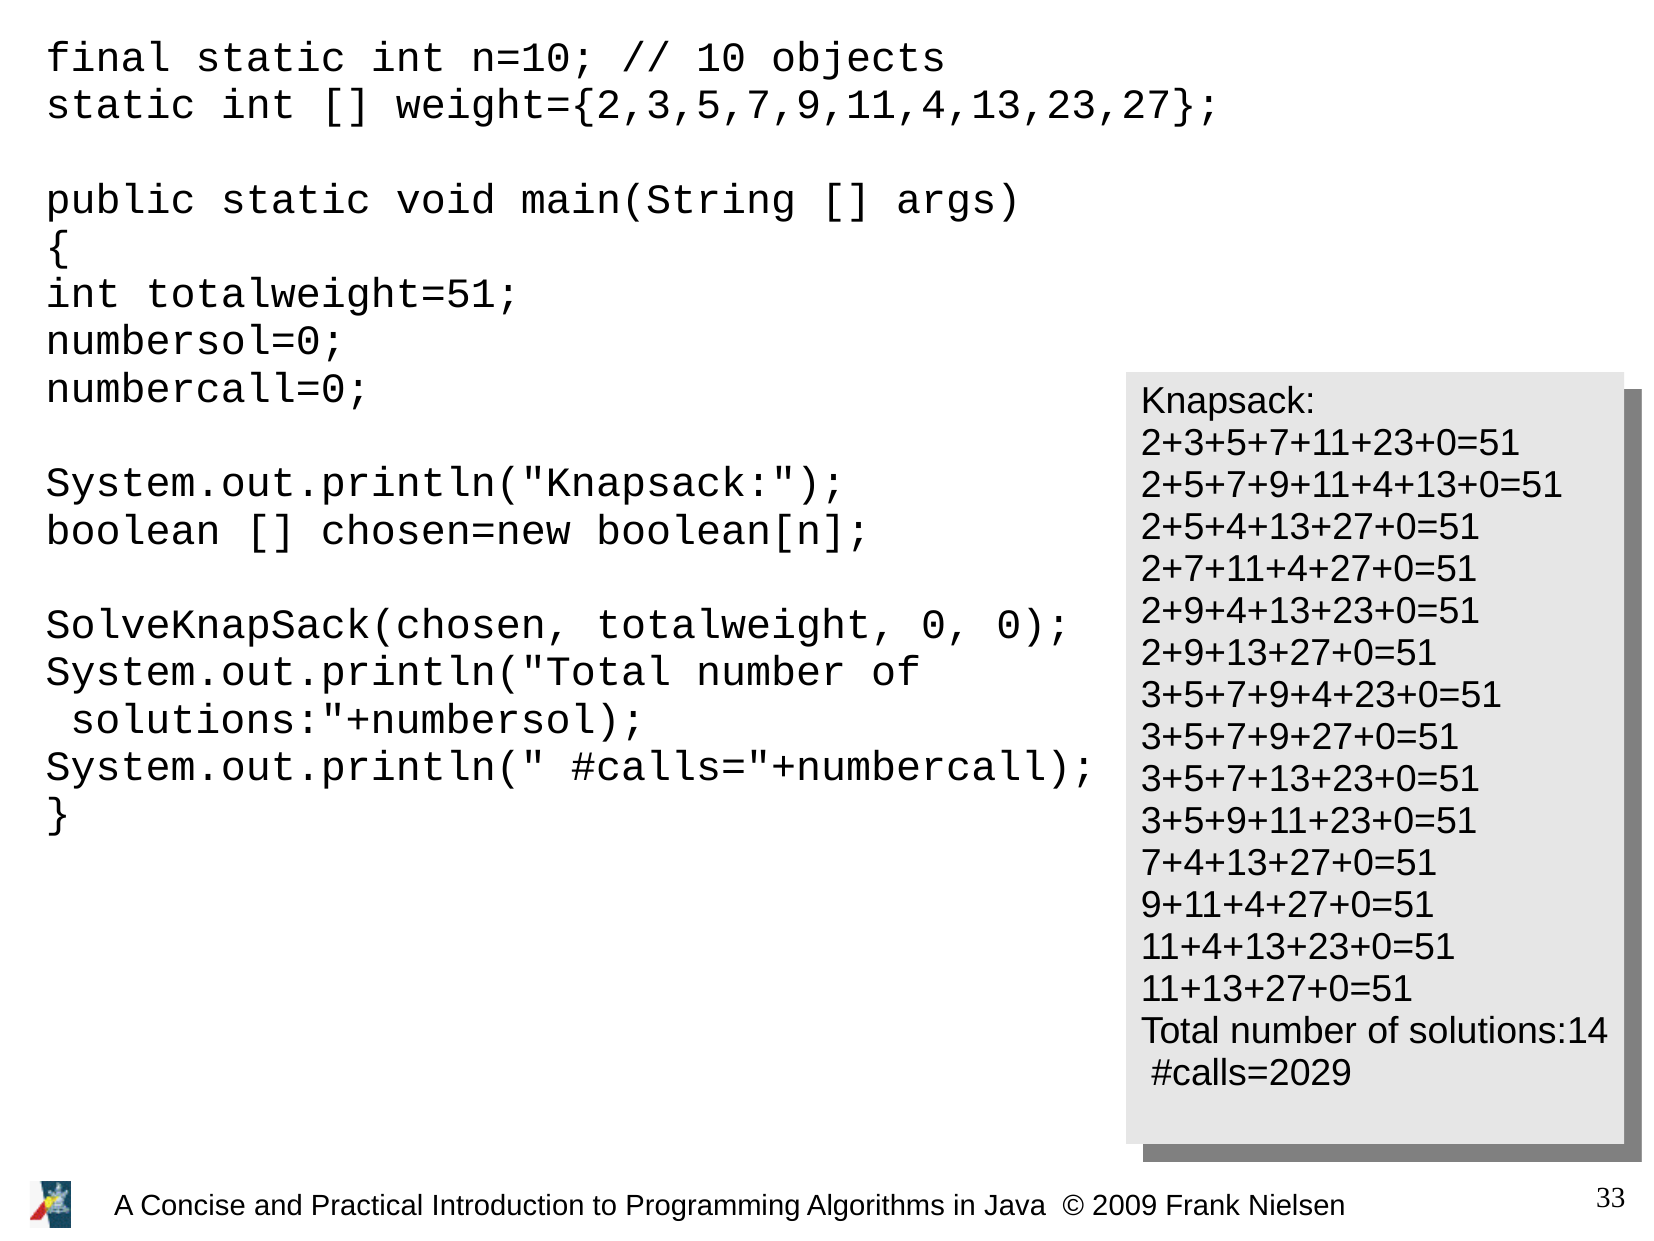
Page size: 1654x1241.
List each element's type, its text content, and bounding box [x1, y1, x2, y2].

picture [29, 1181, 71, 1228]
text_box final static int n=10; // 10 objects static int [] weight={2,3,5,7,9,11,4,13,23,27}; public static void main(String [] args) { int totalweight=51; numbersol=0; numbercall=0; System.out.println("Knapsack:"); boolean [] chosen=new boolean[n]; SolveKnapSack(chosen, totalweight, 0, 0); System.out.println("Total number of solutions:"+numbersol); System.out.println(" #calls="+numbercall); } [30, 29, 1236, 806]
text_box Knapsack: 2+3+5+7+11+23+0=51 2+5+7+9+11+4+13+0=51 2+5+4+13+27+0=51 2+7+11+4+27+0=51 2+9+4+13+23+0=51 2+9+13+27+0=51 3+5+7+9+4+23+0=51 3+5+7+9+27+0=51 3+5+7+13+23+0=51 3+5+9+11+23+0=51 7+4+13+27+0=51 9+11+4+27+0=51 11+4+13+23+0=51 11+13+27+0=51 Total number of solutions:14 #calls=2029 [1126, 372, 1625, 1144]
